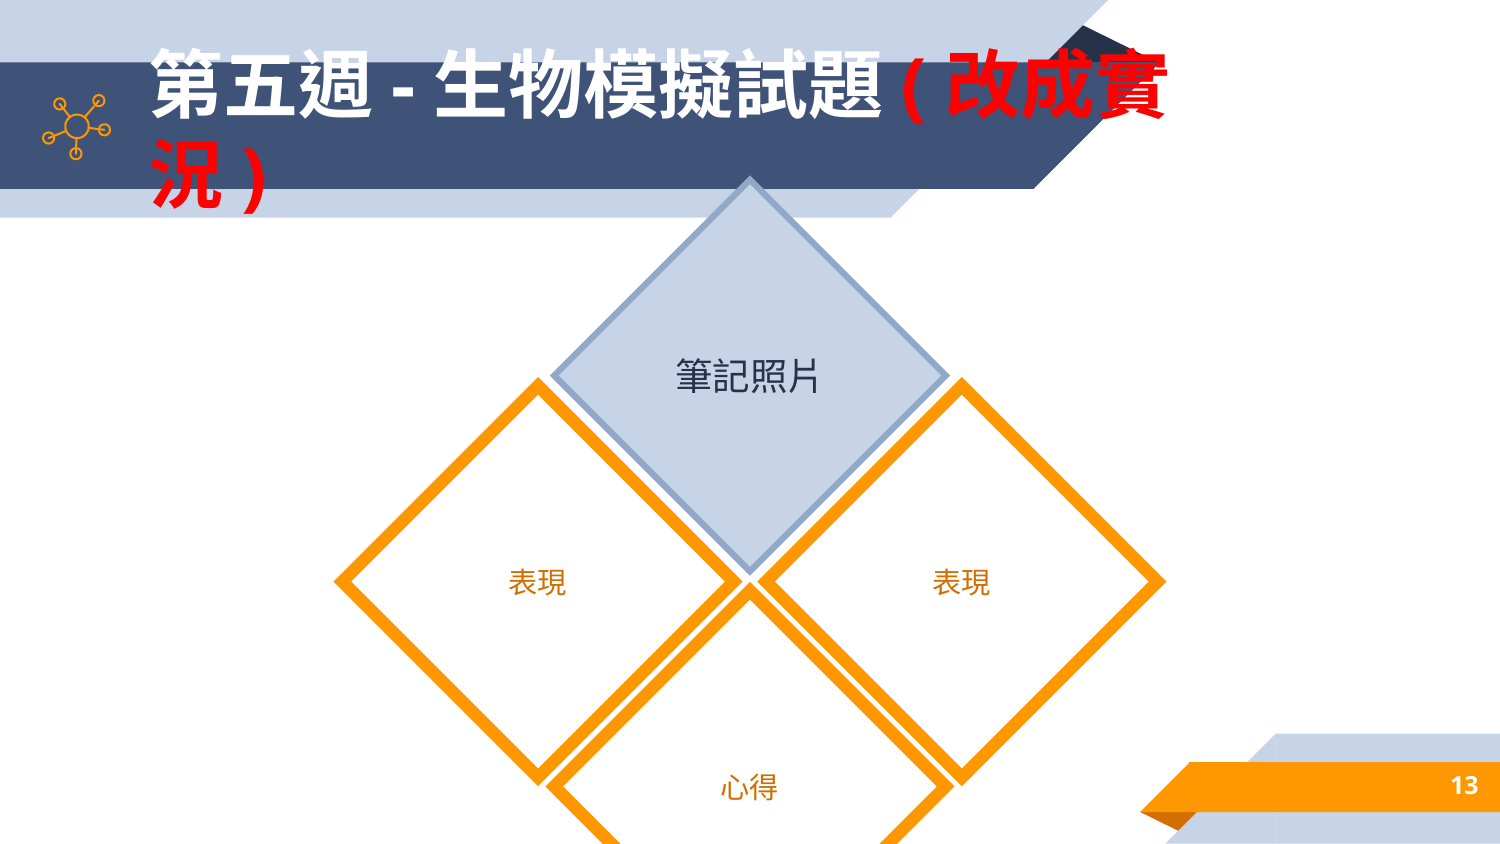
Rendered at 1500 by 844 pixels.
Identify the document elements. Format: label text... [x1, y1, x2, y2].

title 第五週-生物模擬試題(改成實況) [133, 64, 1200, 190]
text_box 表現 [766, 385, 1158, 778]
slide_number <編號> [1249, 760, 1494, 813]
text_box 心得 [554, 590, 946, 844]
text_box 表現 [342, 385, 734, 778]
text_box 筆記照片 [554, 179, 946, 572]
